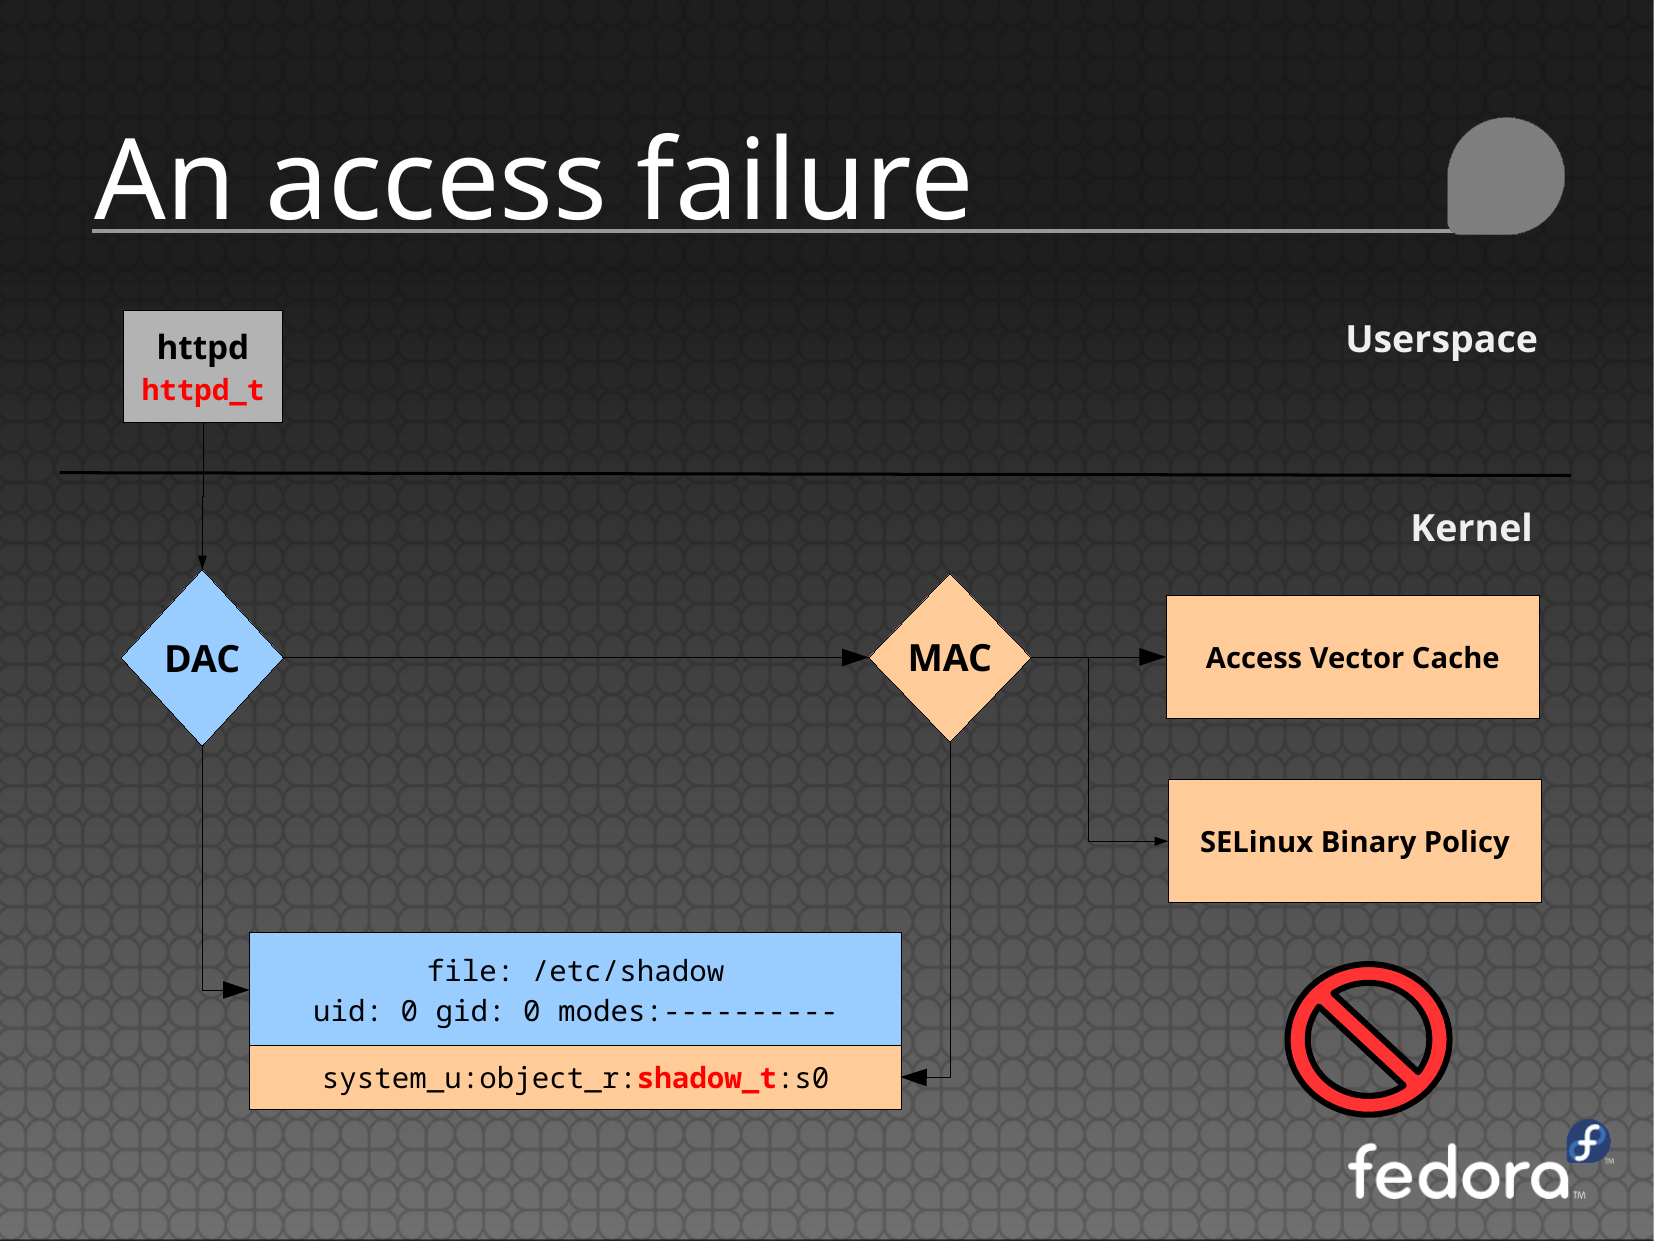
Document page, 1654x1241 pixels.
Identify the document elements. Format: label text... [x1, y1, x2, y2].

text_box [1287, 964, 1450, 1115]
text_box Userspace [1330, 304, 1580, 364]
title An access failure [94, 100, 1500, 251]
text_box Access Vector Cache [1166, 595, 1540, 719]
text_box SELinux Binary Policy [1168, 779, 1542, 903]
text_box system_u:object_r:shadow_t:s0 [249, 1045, 902, 1110]
text_box httpd httpd_t [123, 310, 283, 423]
text_box file: /etc/shadow uid: 0 gid: 0 modes:---------- [249, 932, 902, 1045]
text_box Kernel [1395, 493, 1563, 553]
text_box MAC [869, 573, 1031, 742]
text_box DAC [121, 569, 284, 746]
picture [0, 0, 1654, 1241]
